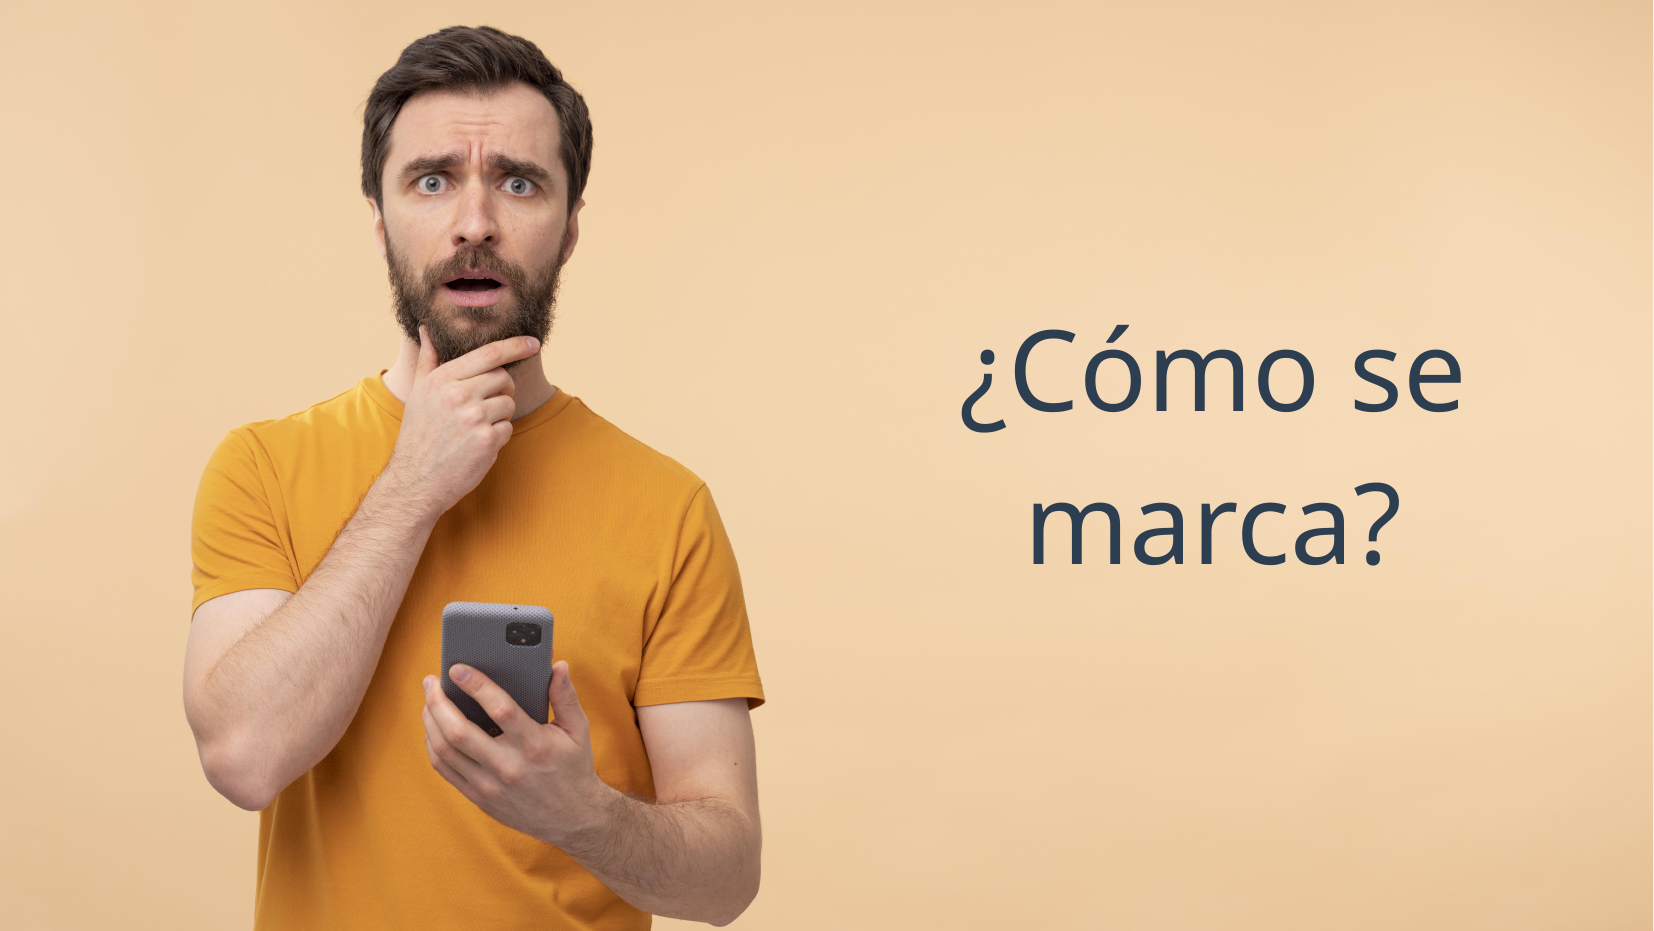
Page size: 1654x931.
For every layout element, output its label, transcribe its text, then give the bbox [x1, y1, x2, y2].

text_box ¿Cómo se marca? [944, 269, 1654, 621]
picture [0, 0, 1654, 931]
